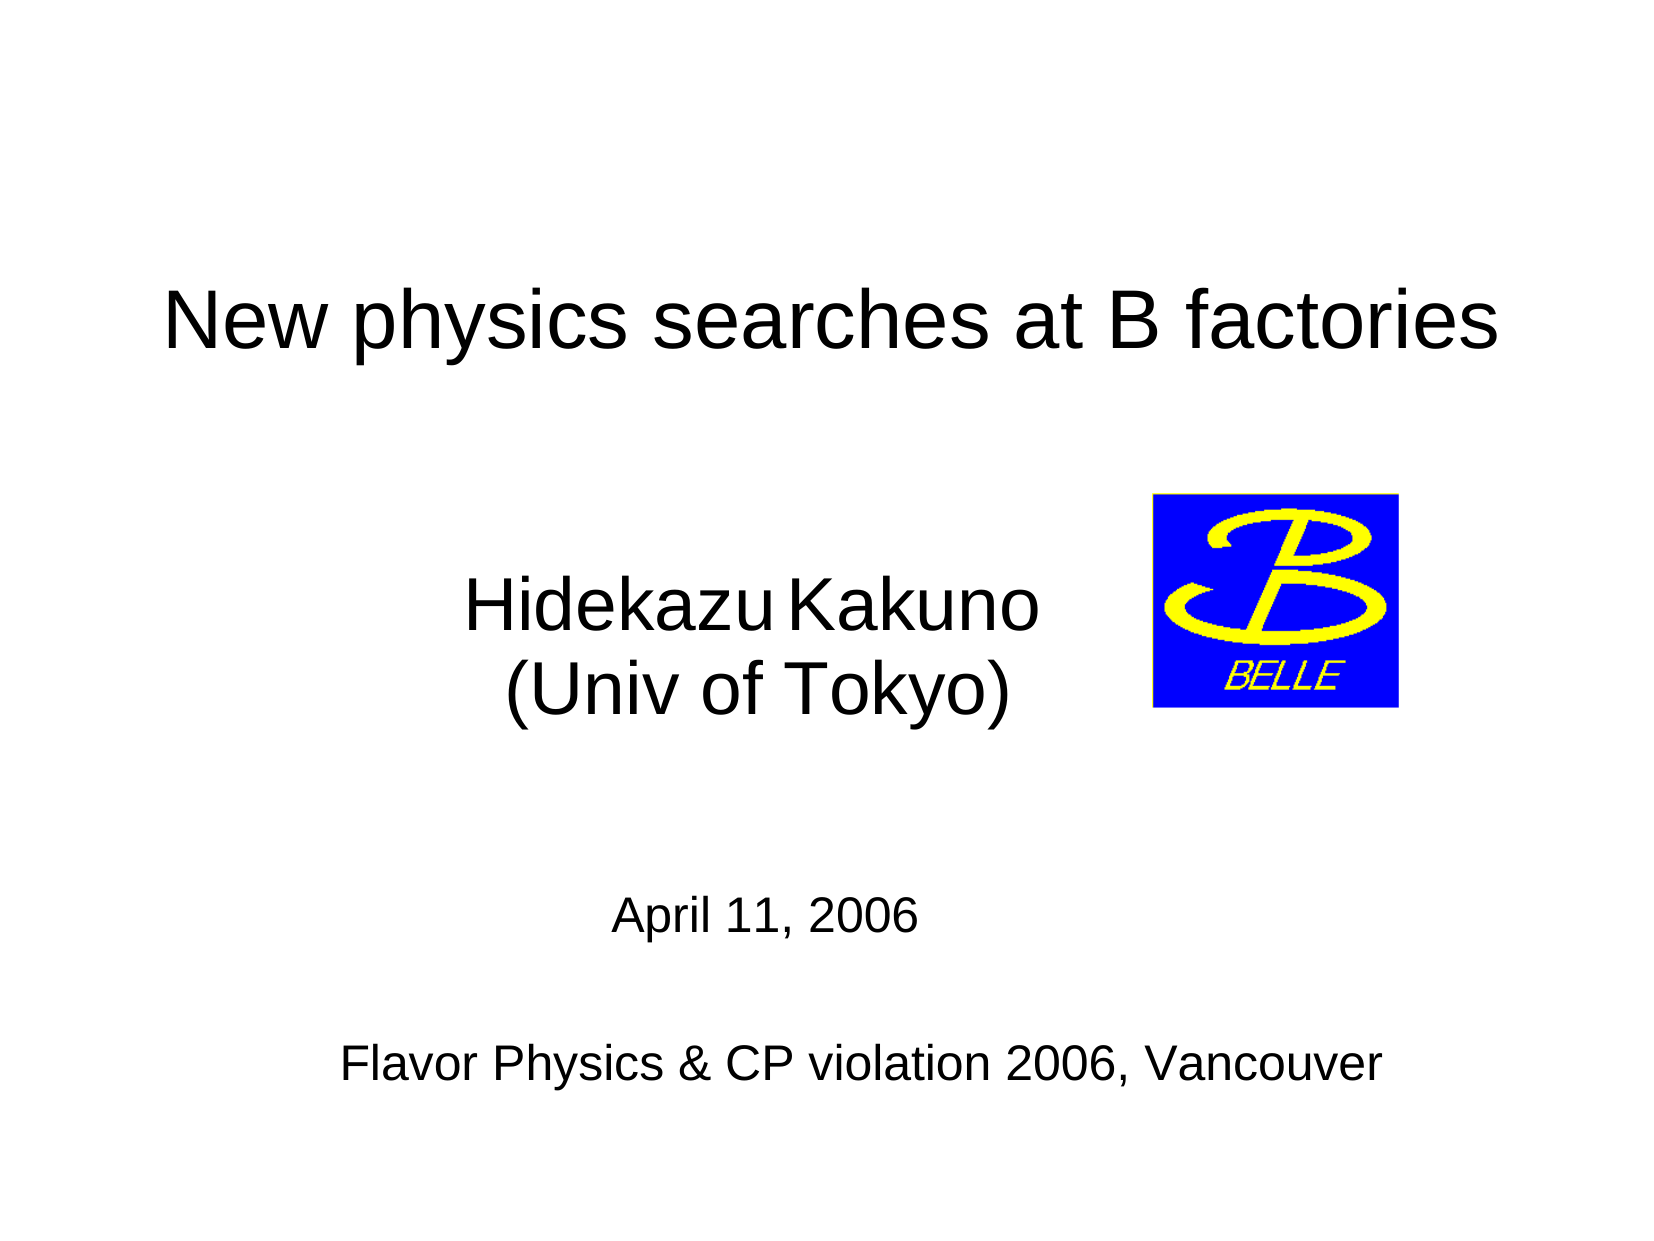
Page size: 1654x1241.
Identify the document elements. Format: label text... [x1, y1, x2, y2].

text_box Flavor Physics & CP violation 2006, Vancouver [324, 1027, 1393, 1099]
text_box Hidekazu Kakuno (Univ of Tokyo) [448, 555, 1046, 739]
text_box April 11, 2006 [596, 879, 1128, 951]
text_box New physics searches at B factories [147, 265, 1515, 374]
picture [1151, 492, 1400, 709]
